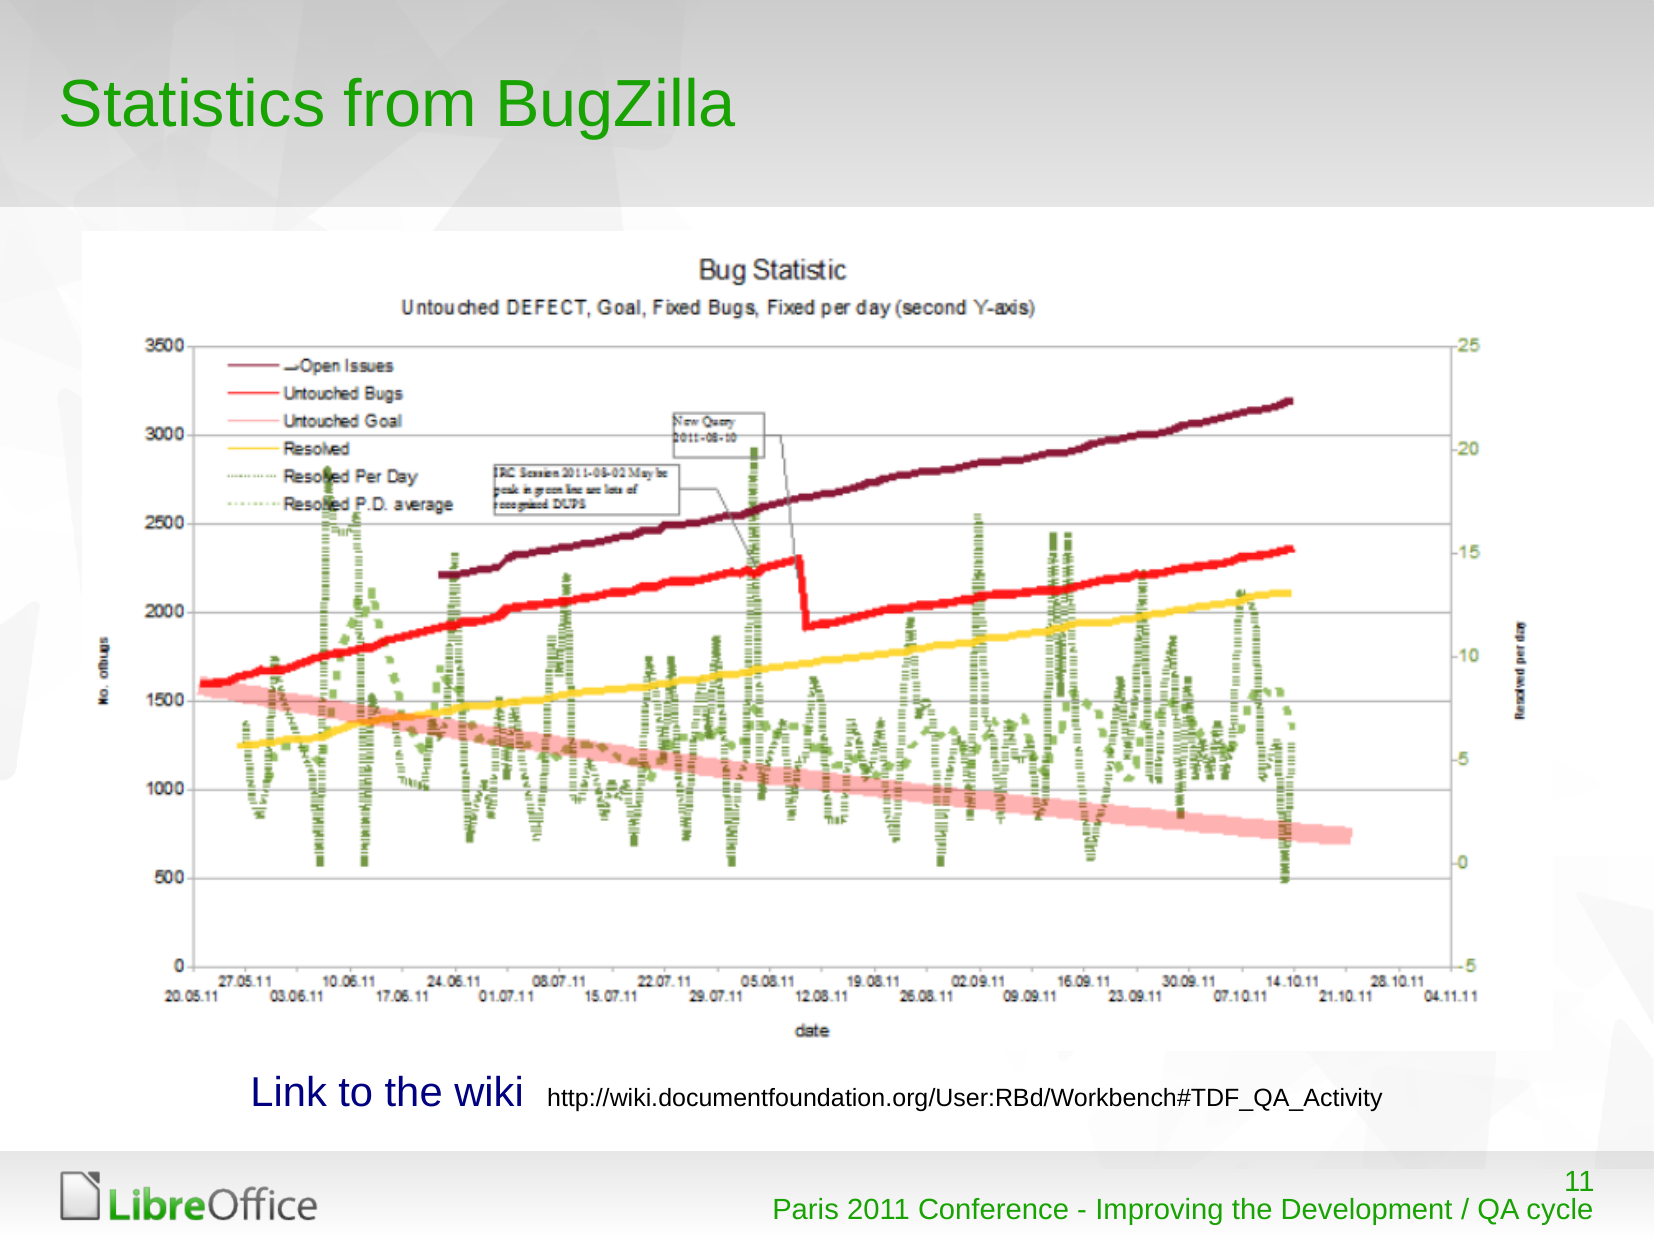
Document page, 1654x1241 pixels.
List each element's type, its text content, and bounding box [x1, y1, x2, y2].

picture [41, 1152, 337, 1240]
title Statistics from BugZilla [59, 29, 1595, 178]
list Link to the wiki http://wiki.documentfoundation.org/User:RBd/Workbench#TDF_QA_Activity [206, 1068, 1477, 1188]
picture [0, 0, 1654, 1169]
